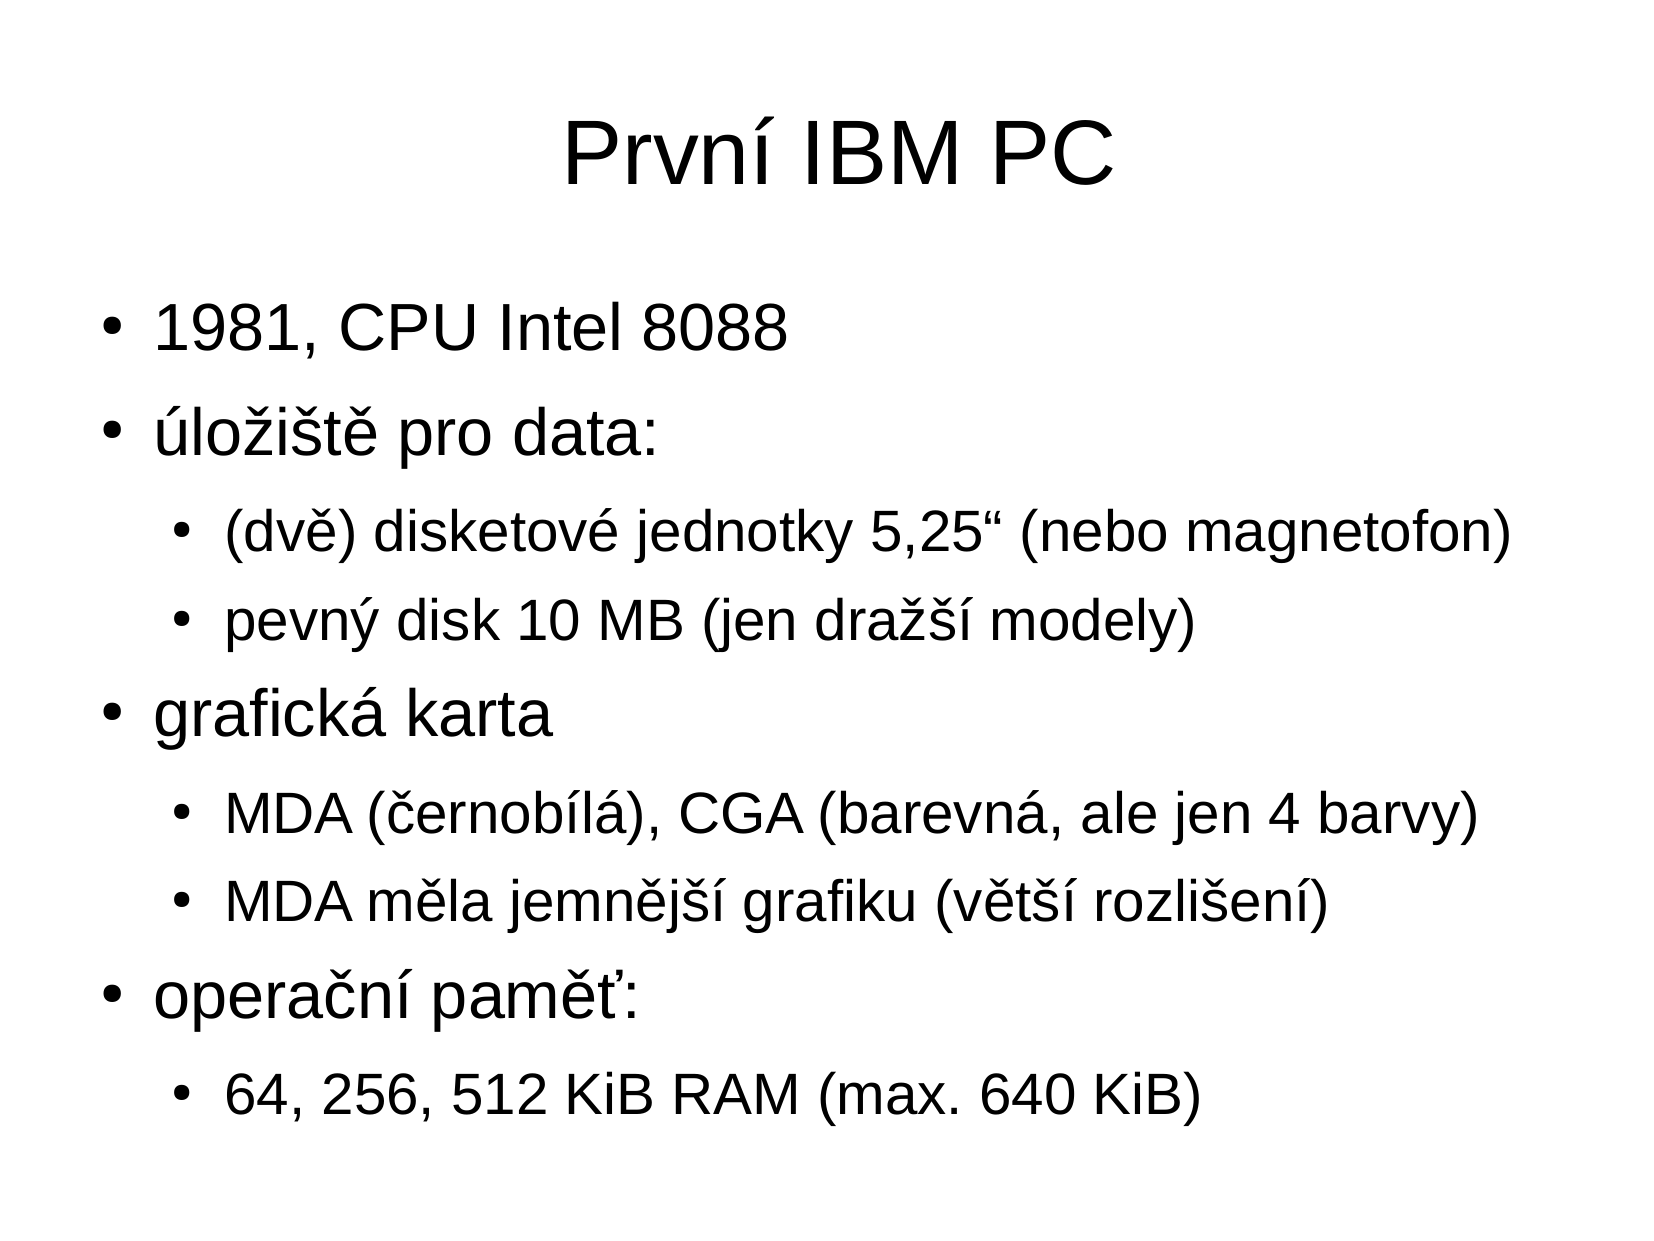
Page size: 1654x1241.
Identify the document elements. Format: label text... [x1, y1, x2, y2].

list 1981, CPU Intel 8088 úložiště pro data: (dvě) disketové jednotky 5,25“ (nebo magnetofon) pevný disk 10 MB (jen dražší modely) grafická karta MDA (černobílá), CGA (barevná, ale jen 4 barvy) MDA měla jemnější grafiku (větší rozlišení) operační paměť: 64, 256, 512 KiB RAM (max. 640 KiB) [82, 290, 1571, 1128]
title První IBM PC [82, 49, 1571, 257]
